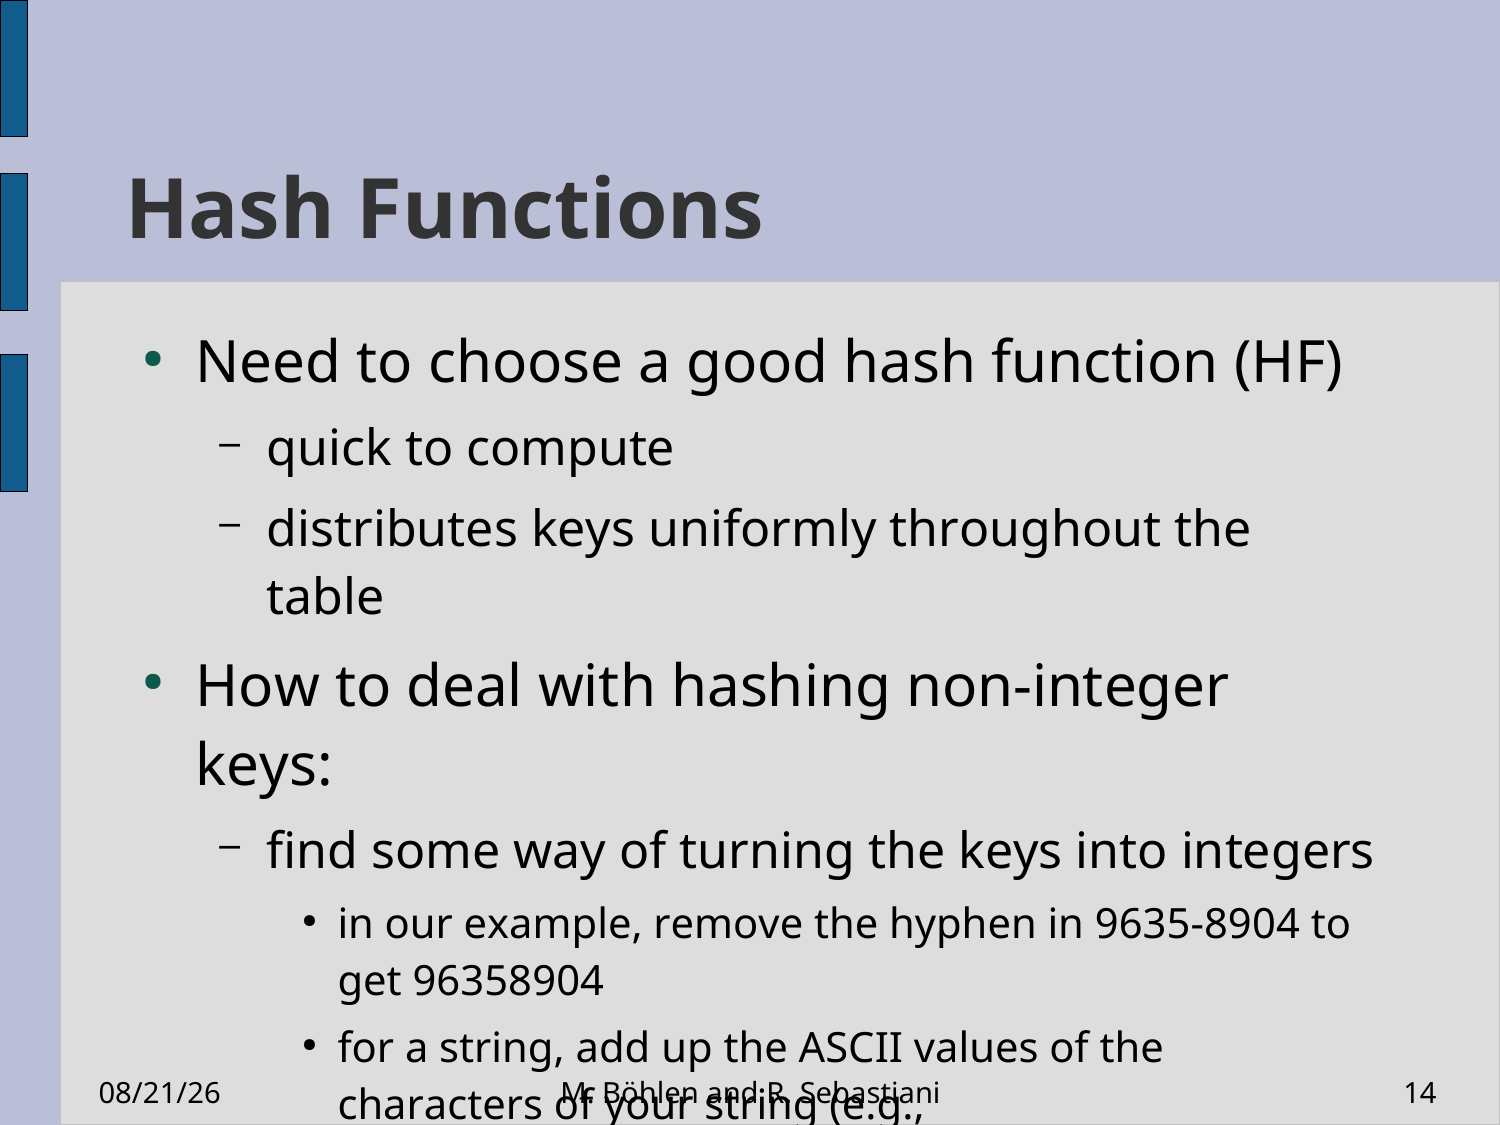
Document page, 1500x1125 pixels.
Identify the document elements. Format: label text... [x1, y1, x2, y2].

title Hash Functions [110, 67, 1392, 271]
list Need to choose a good hash function (HF) quick to compute distributes keys uniformly throughout the table How to deal with hashing non-integer keys: find some way of turning the keys into integers in our example, remove the hyphen in 9635-8904 to get 96358904 for a string, add up the ASCII values of the characters of your string (e.g., java.lang.String.hashCode()) then use a standard hash function on the integers. [110, 312, 1392, 1037]
